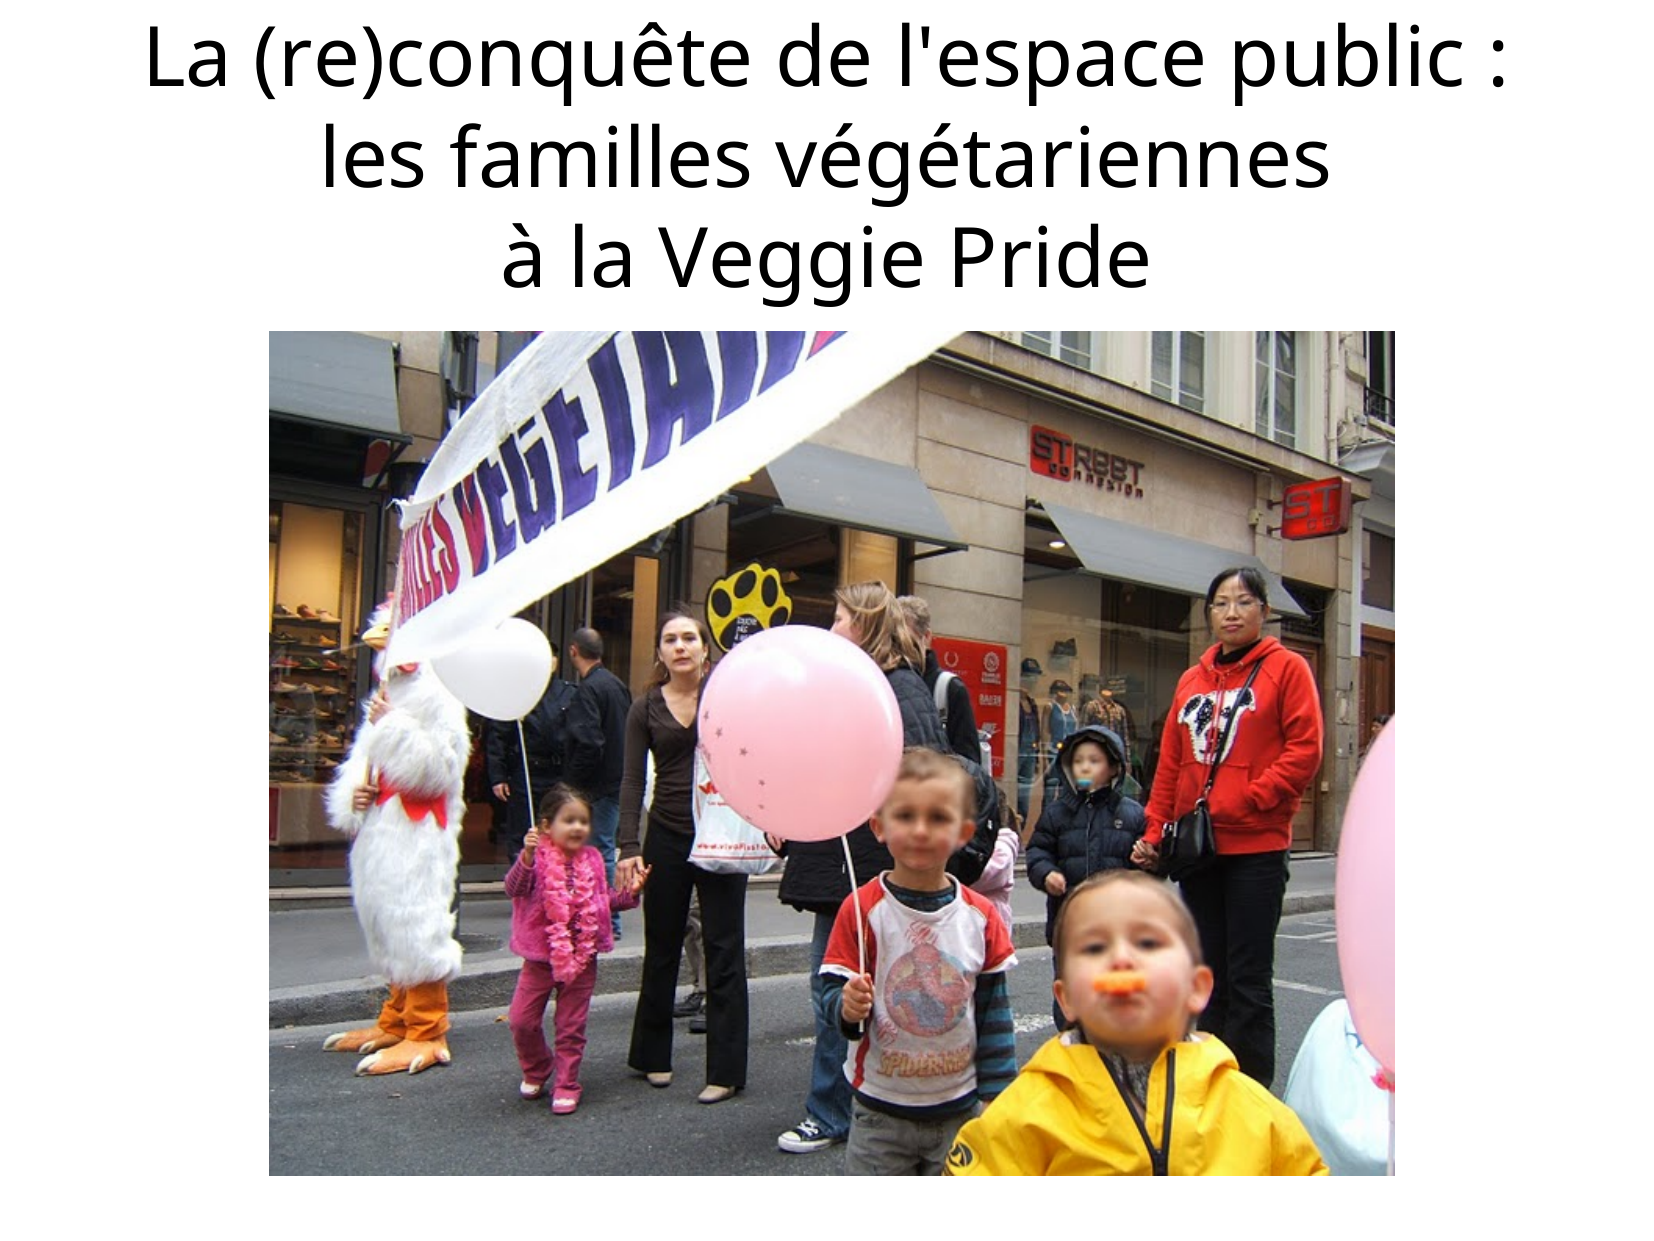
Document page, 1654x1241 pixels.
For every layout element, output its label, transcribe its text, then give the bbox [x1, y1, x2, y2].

title La (re)conquête de l'espace public : les familles végétariennes à la Veggie Pride [82, 1, 1571, 305]
picture [269, 331, 1395, 1176]
